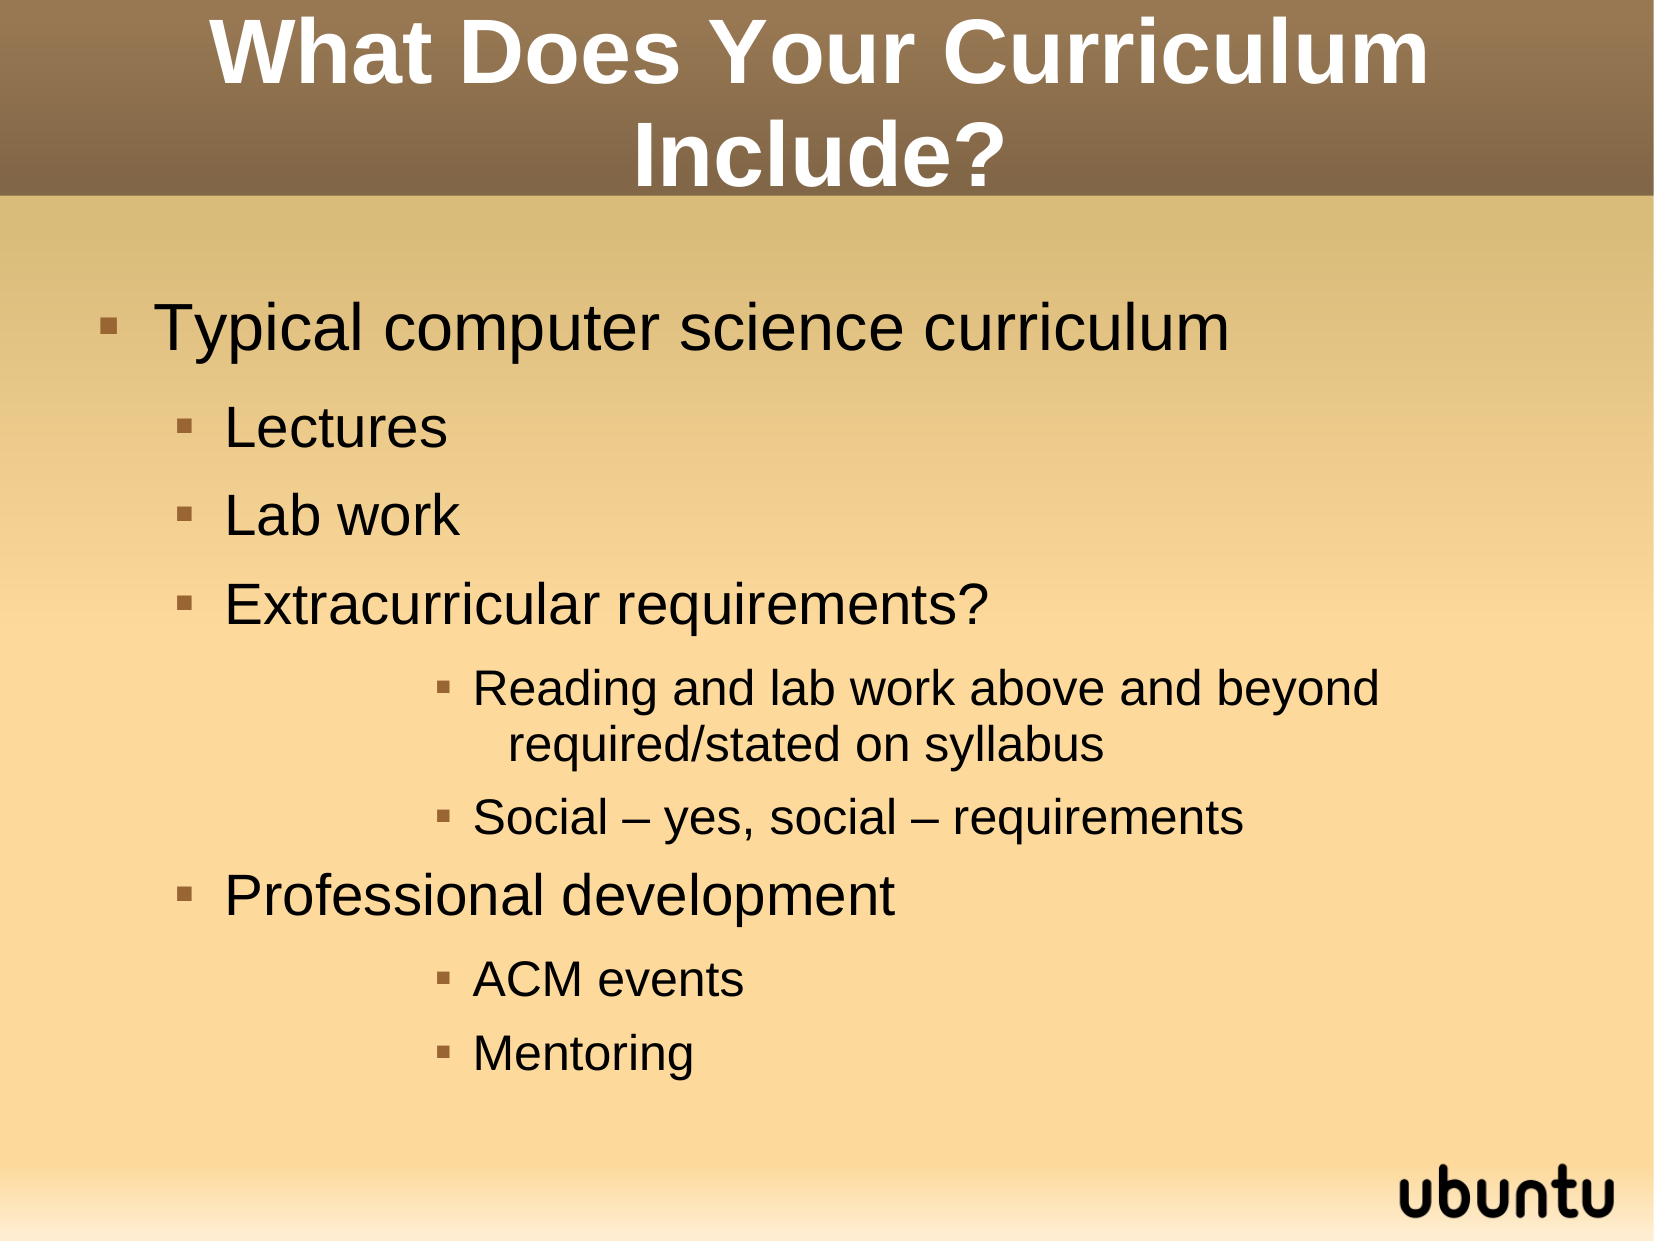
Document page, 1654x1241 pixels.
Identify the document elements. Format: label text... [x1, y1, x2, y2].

title What Does Your Curriculum Include? [76, 1, 1565, 207]
picture [0, 0, 1654, 1241]
list Typical computer science curriculum Lectures Lab work Extracurricular requirements? Reading and lab work above and beyond required/stated on syllabus Social – yes, social – requirements Professional development ACM events Mentoring [82, 290, 1571, 1094]
